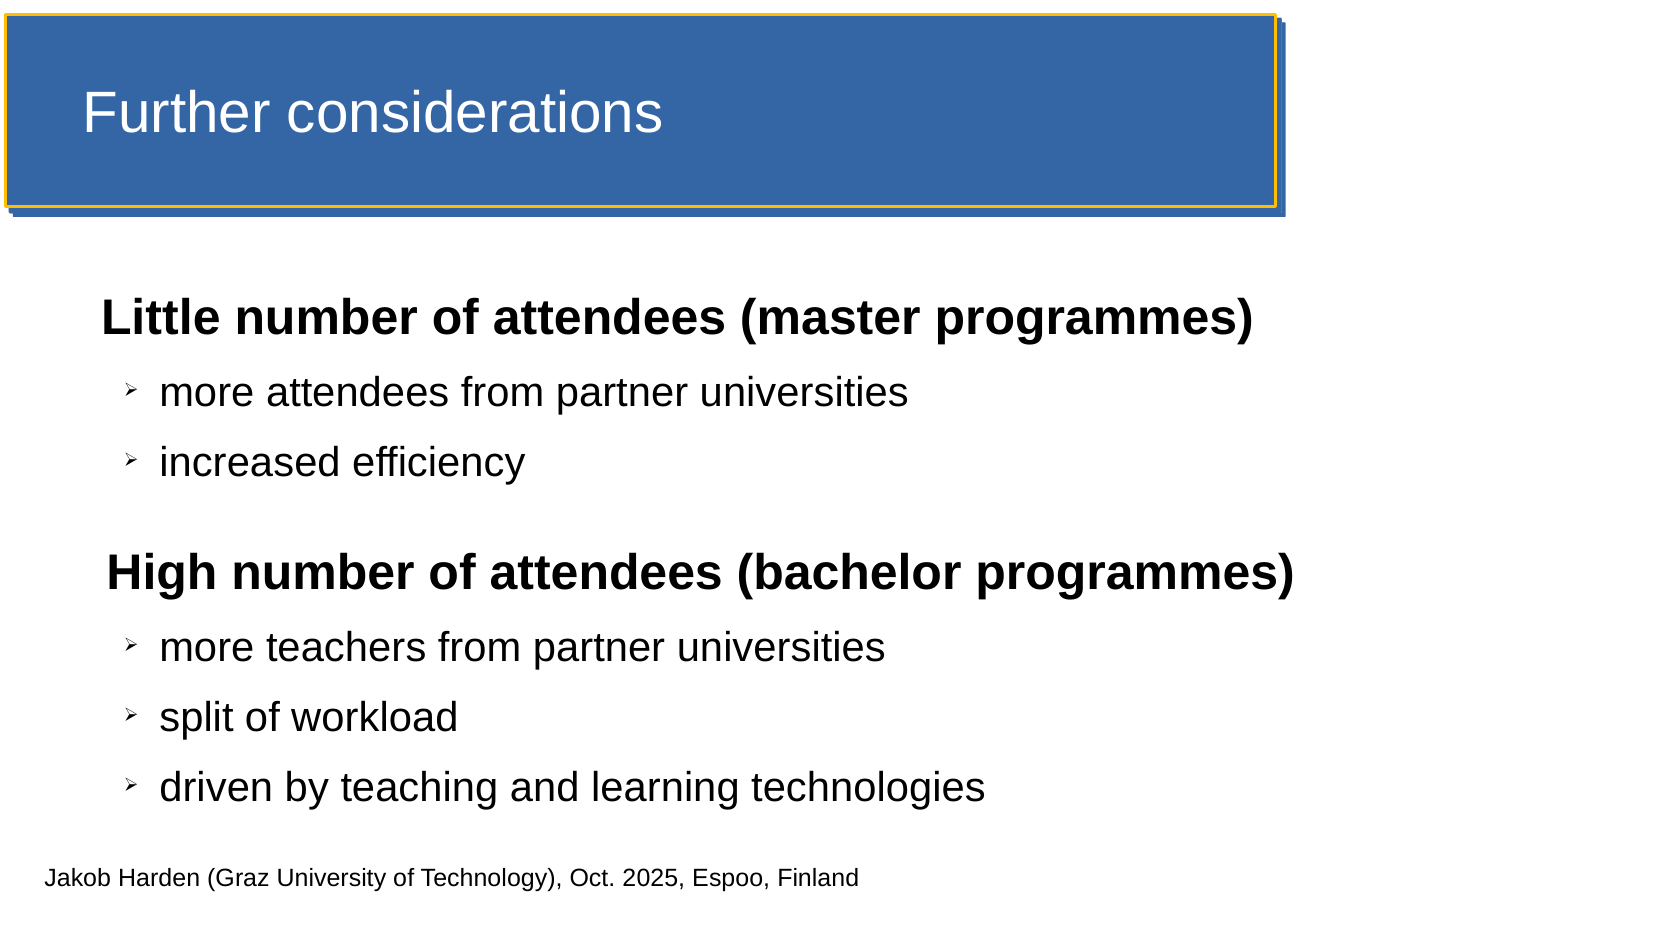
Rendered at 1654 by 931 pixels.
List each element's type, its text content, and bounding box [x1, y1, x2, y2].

title Further considerations [82, 35, 1235, 189]
text_box Little number of attendees (master programmes) more attendees from partner universities increased efficiency High number of attendees (bachelor programmes) more teachers from partner universities split of workload driven by teaching and learning technologies [88, 289, 1565, 811]
